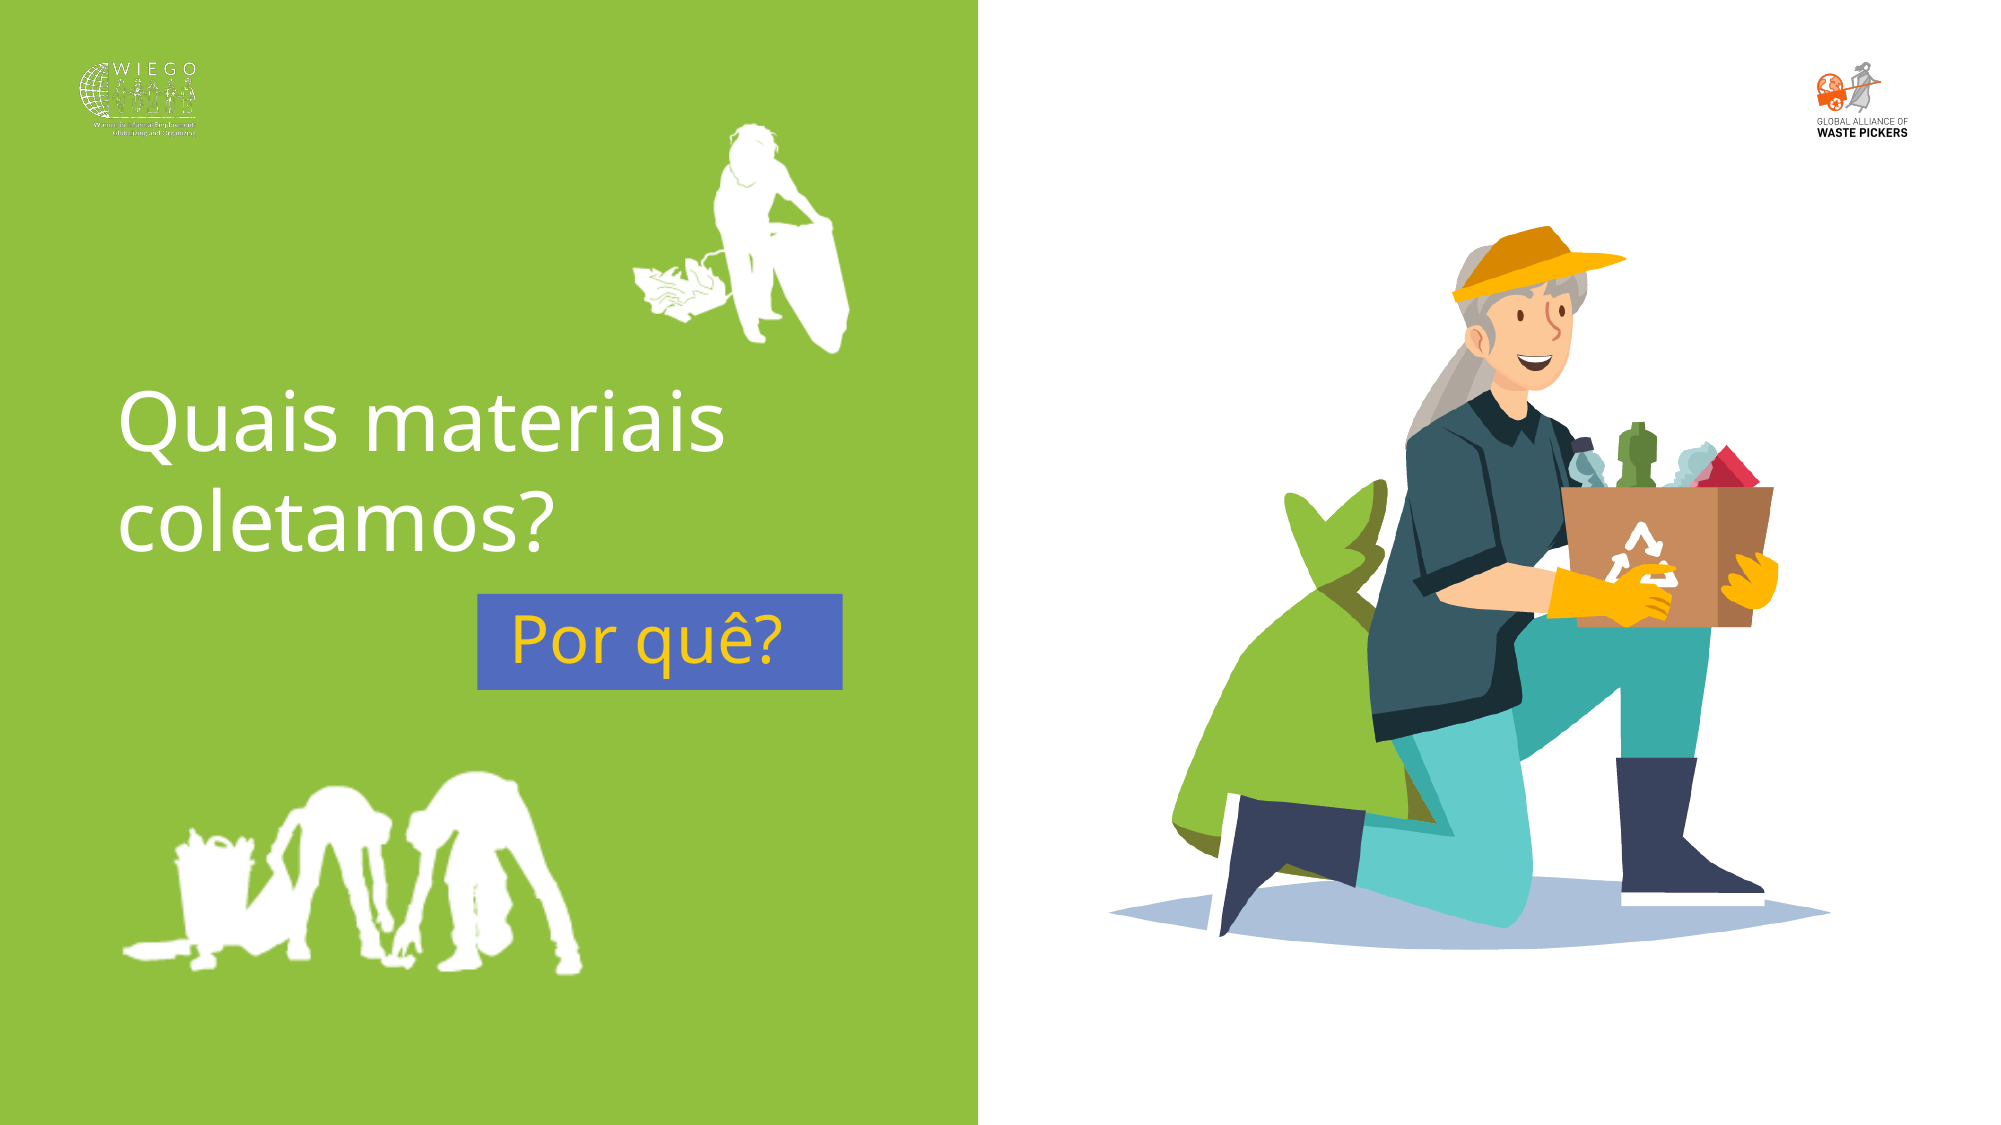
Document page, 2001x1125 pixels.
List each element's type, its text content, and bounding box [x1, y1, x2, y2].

picture [79, 62, 196, 137]
text_box [616, 685, 843, 690]
picture [577, 81, 901, 404]
text_box Por quê? [616, 589, 860, 685]
picture [1817, 62, 1908, 137]
picture [92, 588, 616, 1112]
text_box Quais materiais coletamos? [101, 360, 913, 576]
picture [1108, 226, 1831, 950]
